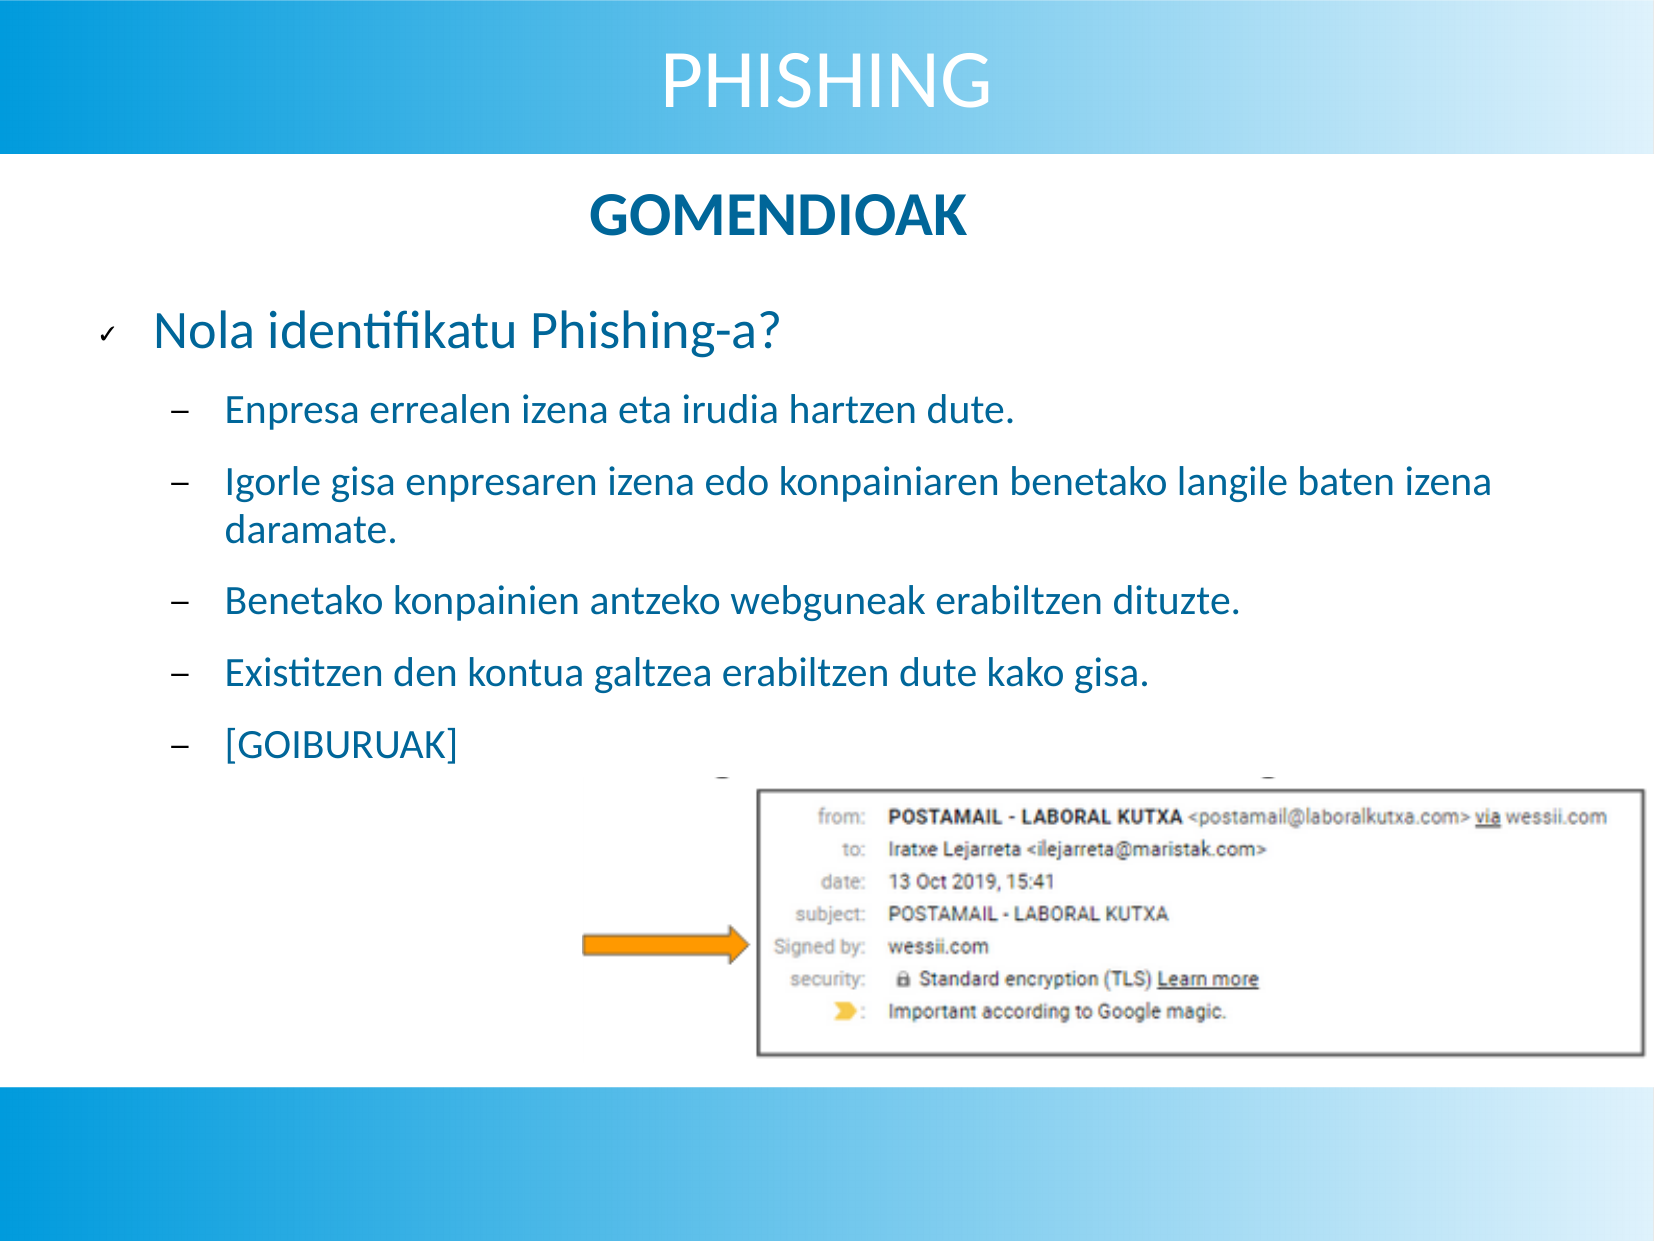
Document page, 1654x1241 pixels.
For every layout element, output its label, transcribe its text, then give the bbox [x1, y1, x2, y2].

picture [582, 777, 1653, 1063]
picture [141, 0, 1654, 154]
text_box GOMENDIOAK [574, 181, 1107, 269]
title PHISHING [82, 38, 1572, 136]
list Nola identifikatu Phishing-a? Enpresa errealen izena eta irudia hartzen dute. Igorle gisa enpresaren izena edo konpainiaren benetako langile baten izena daramate. Benetako konpainien antzeko webguneak erabiltzen dituzte. Existitzen den kontua galtzea erabiltzen dute kako gisa. [GOIBURUAK] [82, 300, 1616, 1063]
picture [0, 1086, 1654, 1241]
